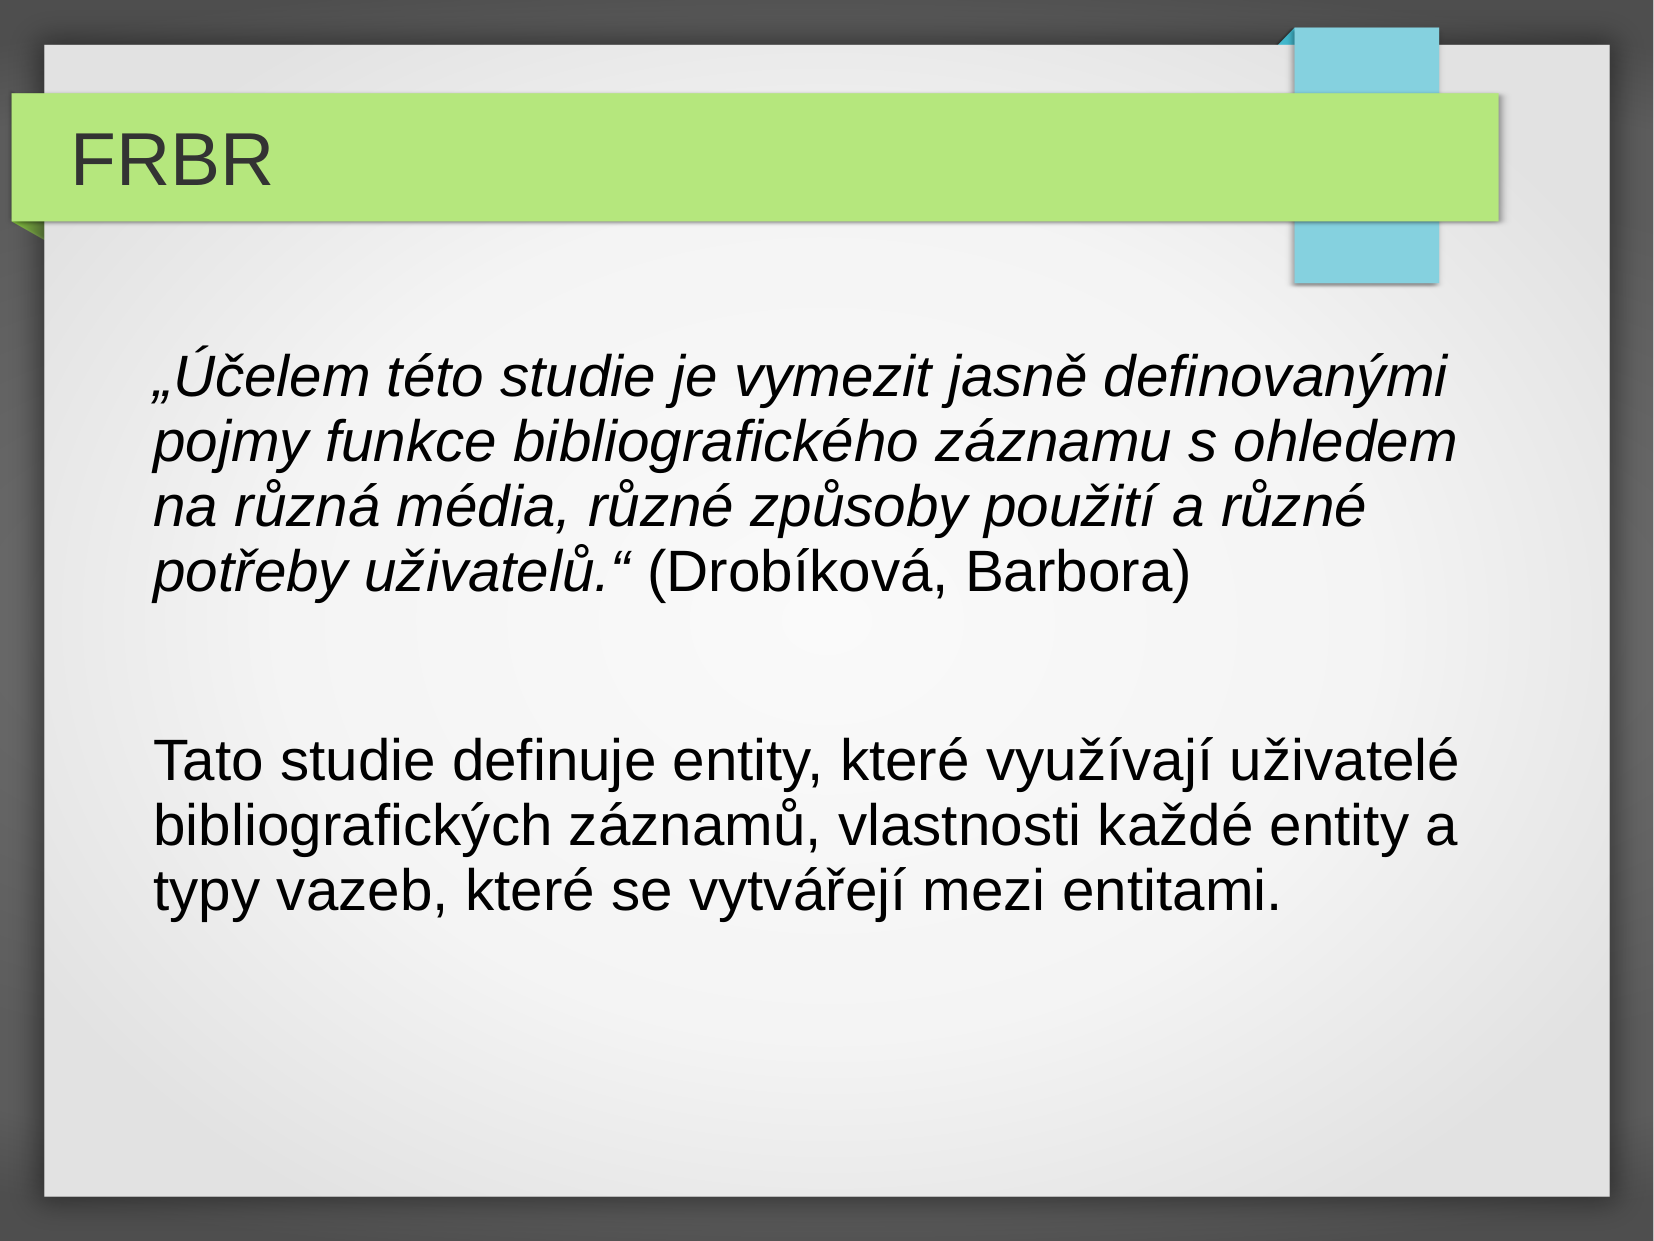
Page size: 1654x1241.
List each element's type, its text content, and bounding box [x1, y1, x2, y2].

title FRBR [70, 106, 1229, 213]
picture [0, 0, 1654, 1241]
list „Účelem této studie je vymezit jasně definovanými pojmy funkce bibliografického záznamu s ohledem na různá média, různé způsoby použití a různé potřeby uživatelů.“ (Drobíková, Barbora) Tato studie definuje entity, které využívají uživatelé bibliografických záznamů, vlastnosti každé entity a typy vazeb, které se vytvářejí mezi entitami. [82, 343, 1538, 1063]
